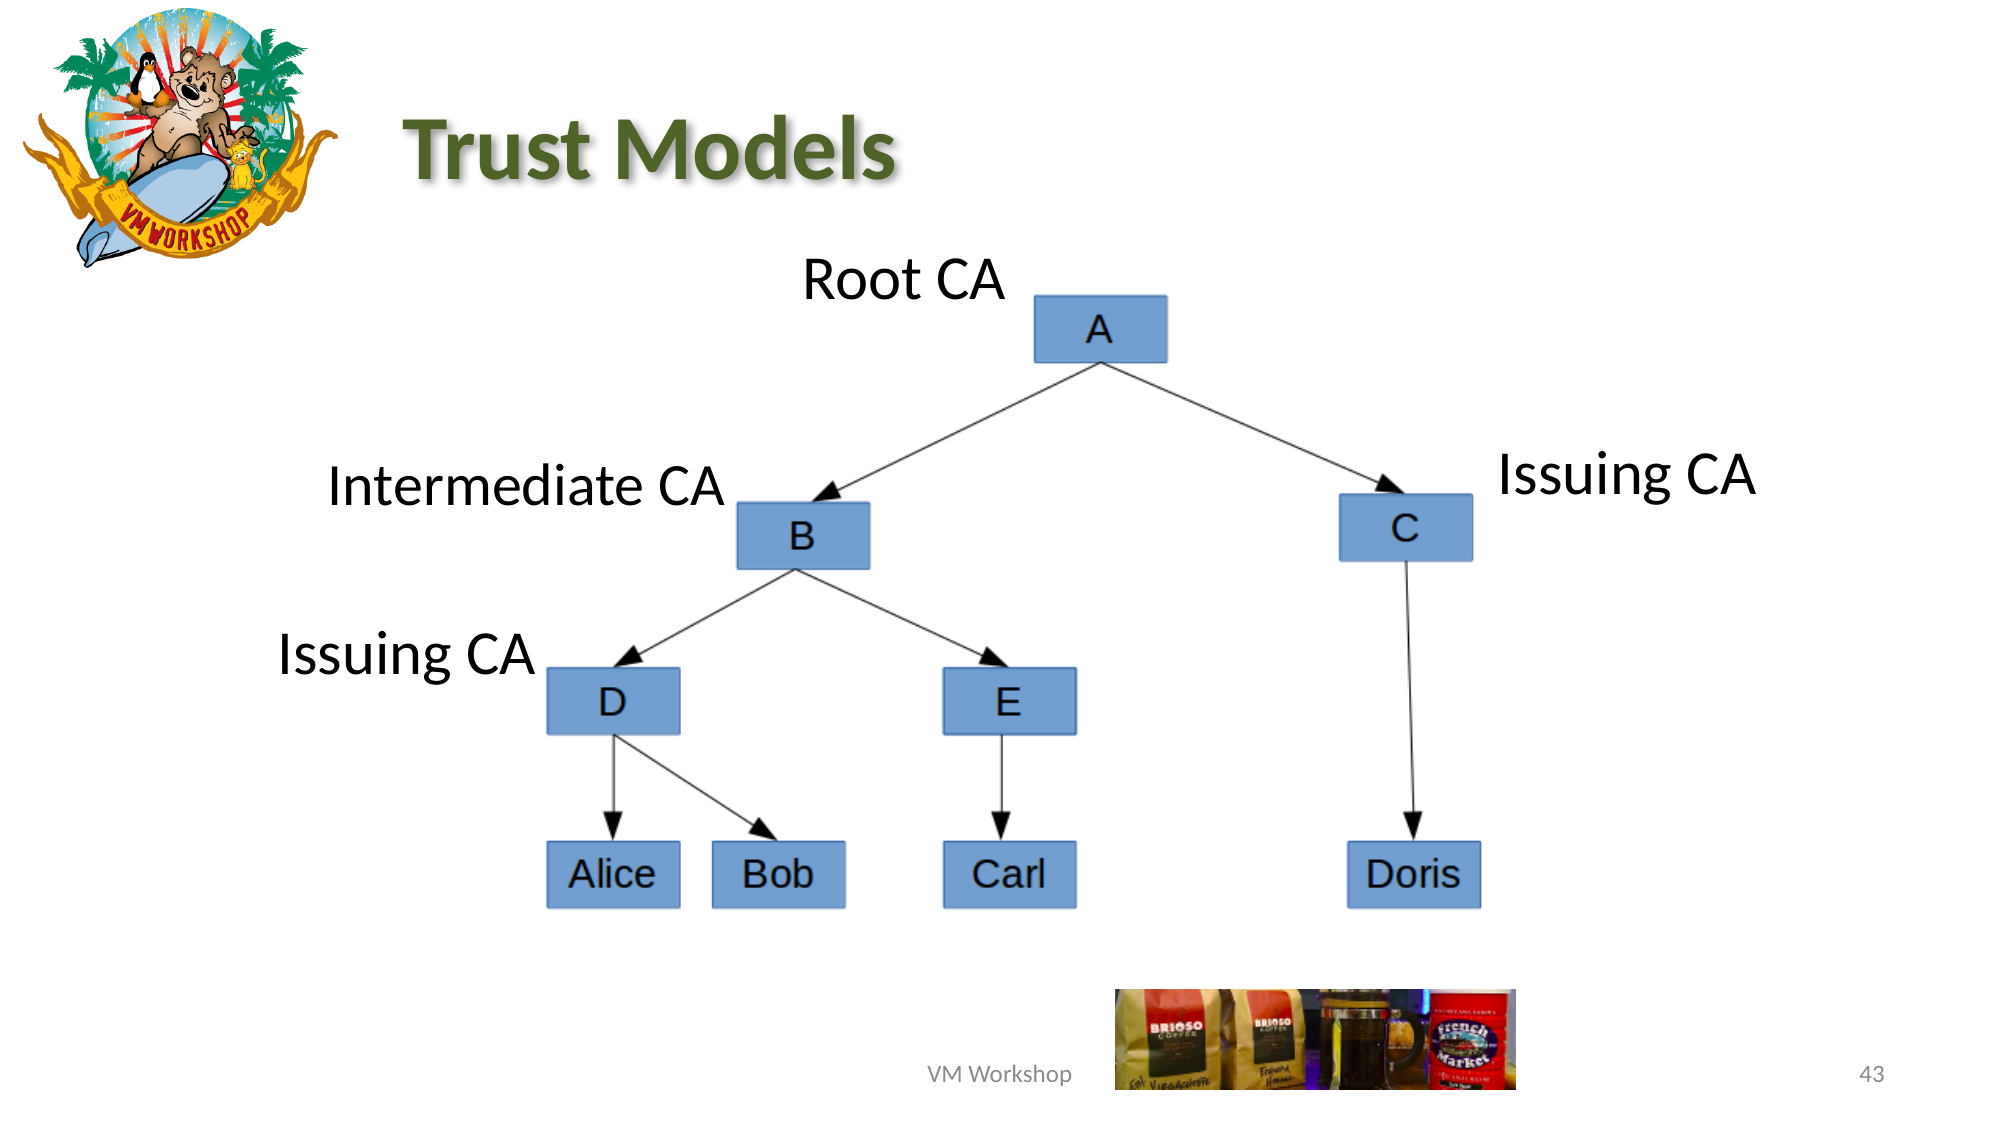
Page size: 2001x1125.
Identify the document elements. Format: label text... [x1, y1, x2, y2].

list Issuing CA [1497, 431, 1763, 509]
list Issuing CA [277, 611, 543, 689]
picture [534, 290, 1494, 924]
list Intermediate CA [327, 445, 728, 522]
picture [1115, 989, 1516, 1090]
list Root CA [802, 236, 1008, 314]
title Trust Models [387, 49, 1917, 237]
picture [23, 8, 338, 269]
